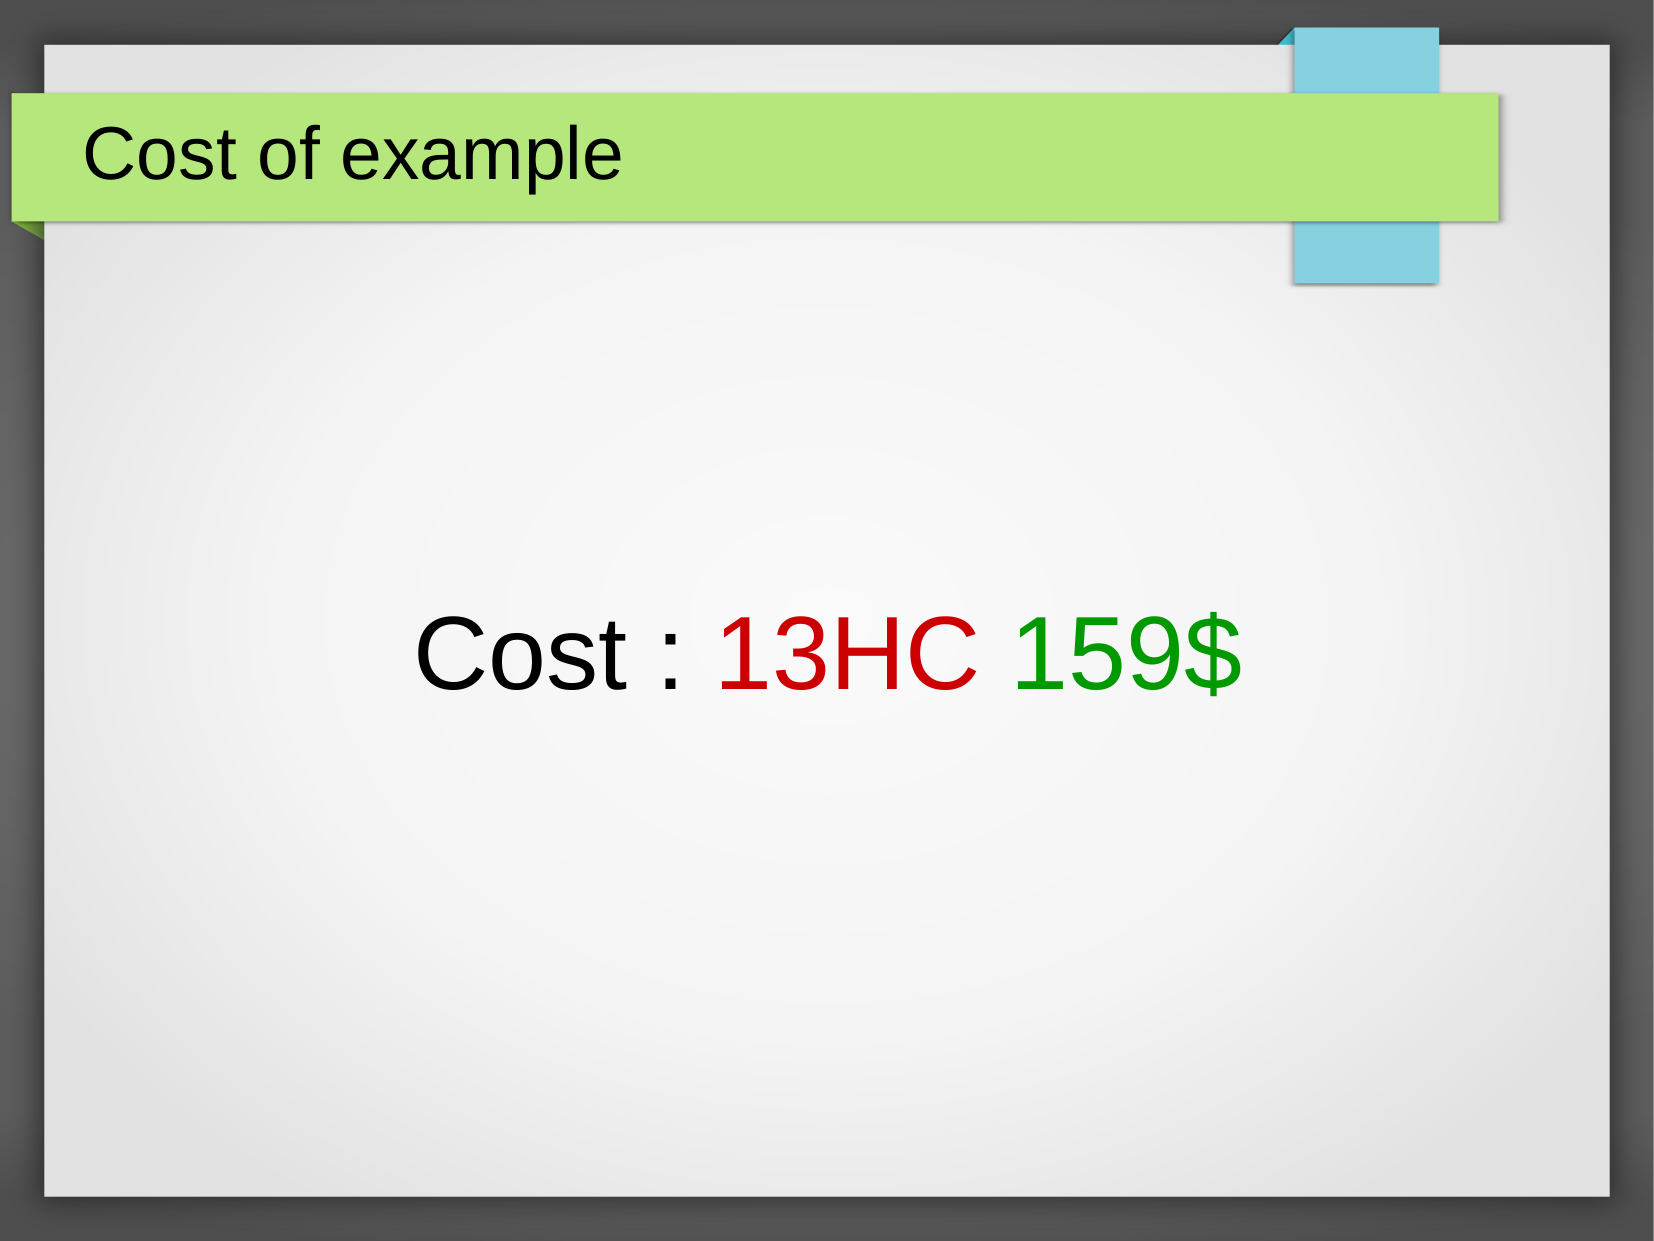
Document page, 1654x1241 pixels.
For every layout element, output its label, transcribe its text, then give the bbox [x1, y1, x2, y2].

title Cost of example [82, 94, 1264, 213]
text_box Cost : 13HC 159$ [389, 578, 1267, 729]
picture [0, 0, 1654, 1241]
